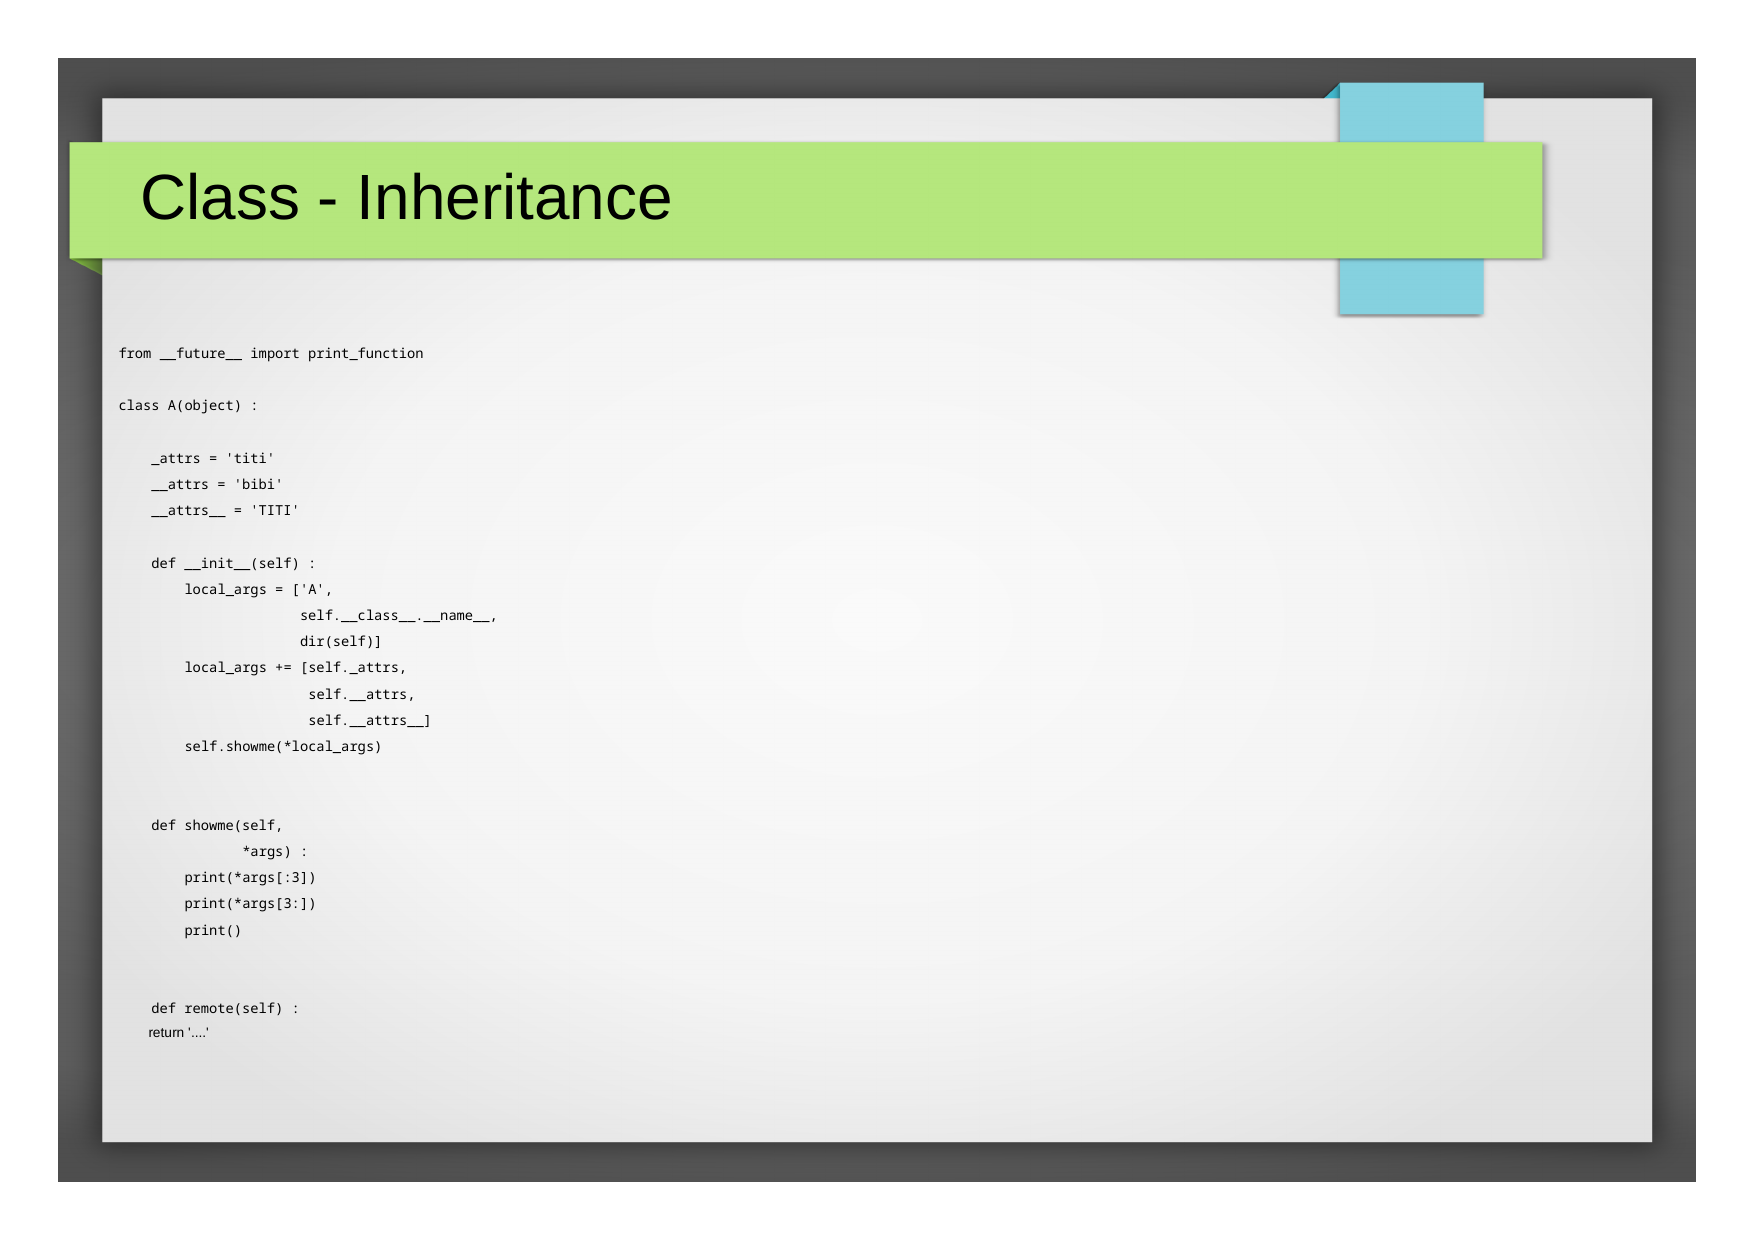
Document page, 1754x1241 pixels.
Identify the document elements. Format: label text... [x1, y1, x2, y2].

list from __future__ import print_function class A(object) : _attrs = 'titi' __attrs = 'bibi' __attrs__ = 'TITI' def __init__(self) : local_args = ['A', self.__class__.__name__, dir(self)] local_args += [self._attrs, self.__attrs, self.__attrs__] self.showme(*local_args) def showme(self, *args) : print(*args[:3]) print(*args[3:]) print() def remote(self) : return '....' [118, 343, 1592, 1064]
title Class - Inheritance [140, 144, 1310, 251]
picture [58, 58, 1696, 1182]
